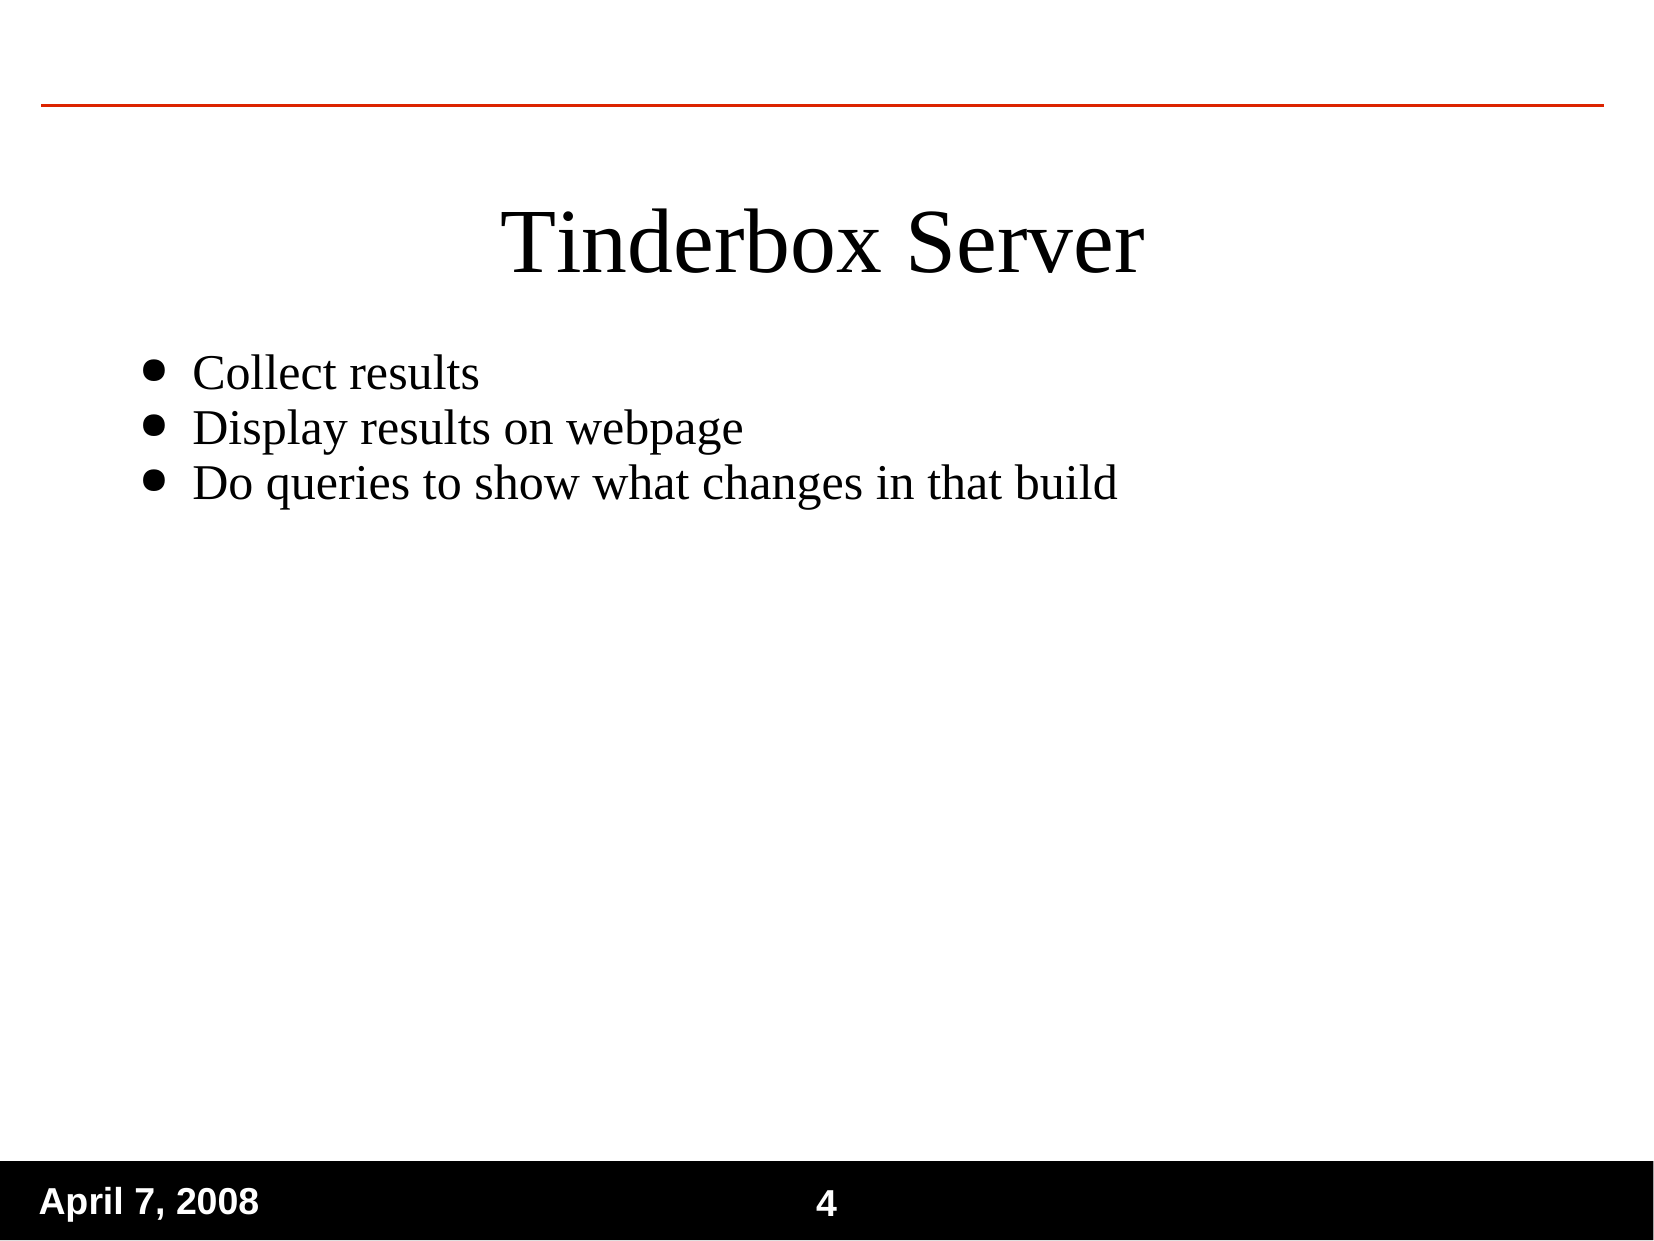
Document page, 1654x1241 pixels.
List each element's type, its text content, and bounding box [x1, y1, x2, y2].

list Collect results Display results on webpage Do queries to show what changes in that build [121, 344, 1534, 1127]
title Tinderbox Server [117, 137, 1530, 346]
